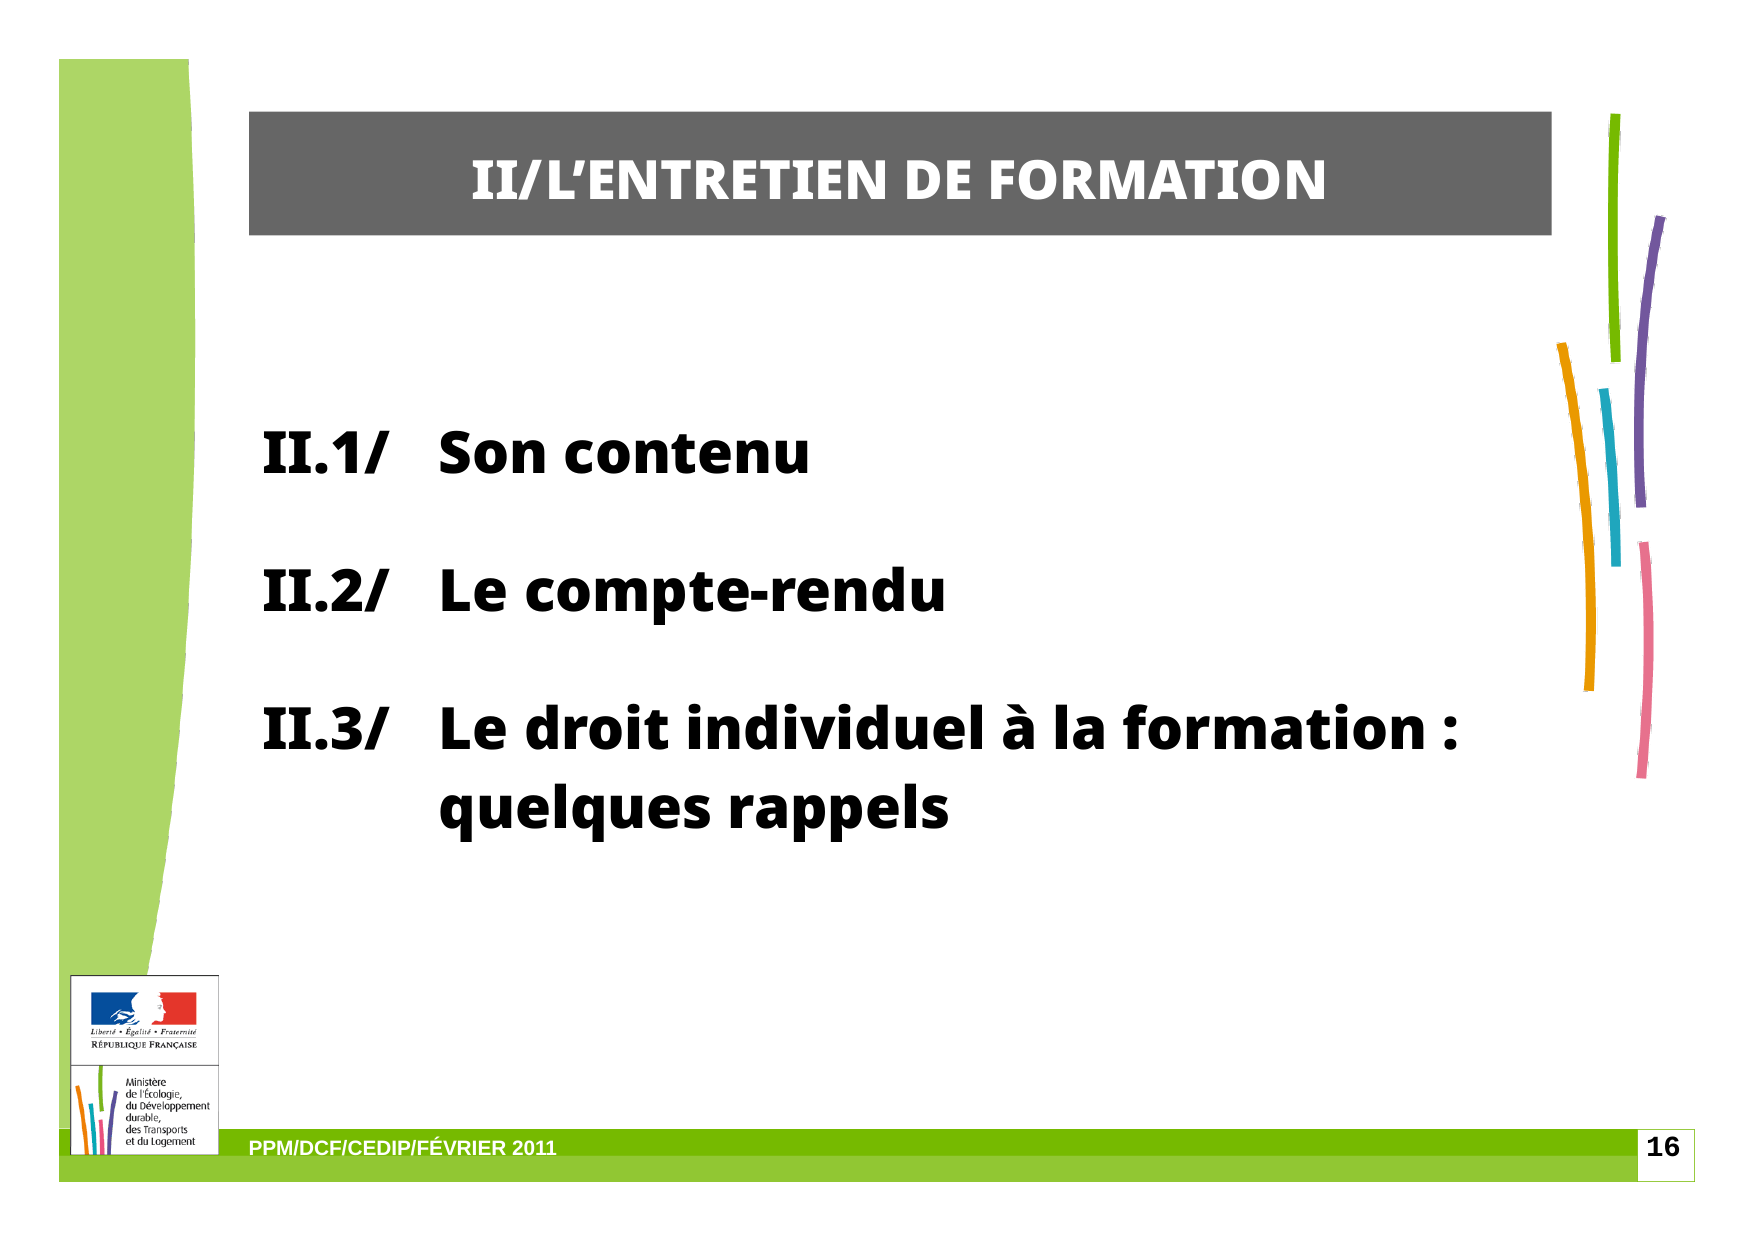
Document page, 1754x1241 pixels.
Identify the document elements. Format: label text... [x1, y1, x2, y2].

text_box [249, 111, 1552, 133]
text_box PPM/DCF/CEDIP/FÉVRIER 2011 [233, 1129, 592, 1169]
picture [59, 59, 1695, 1182]
text_box [249, 226, 1552, 236]
text_box II.1/ Son contenu II.2/ Le compte-rendu II.3/ Le droit individuel à la formation : quelques rappels [247, 403, 1551, 865]
text_box II/ L’ENTRETIEN DE FORMATION [249, 133, 1552, 226]
